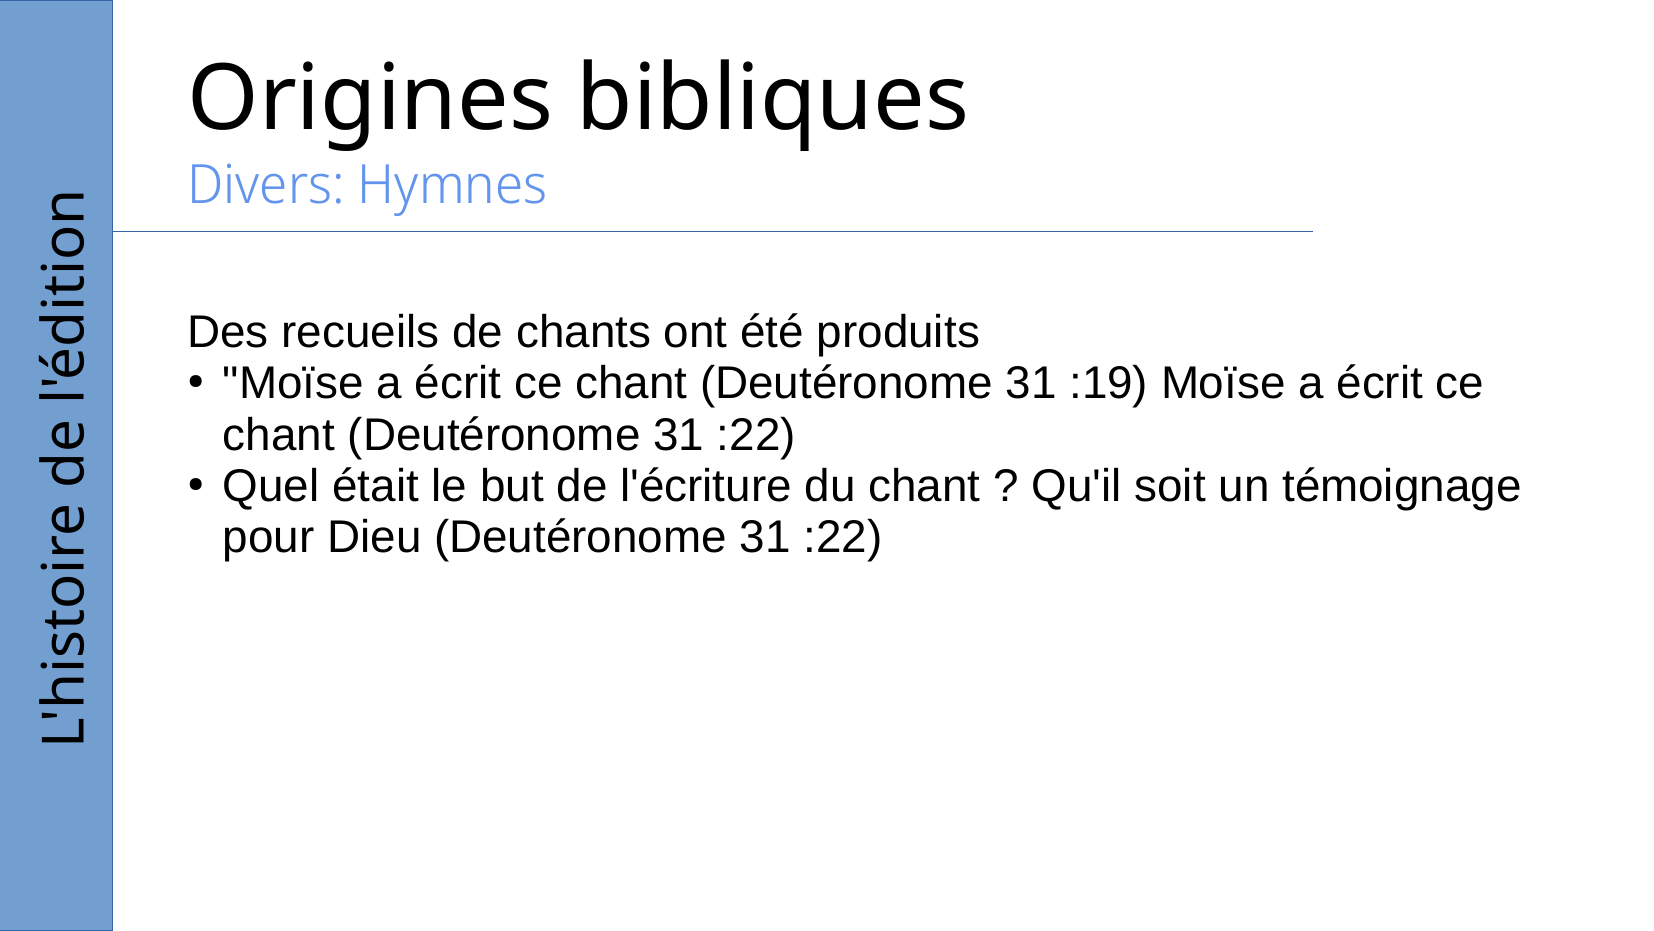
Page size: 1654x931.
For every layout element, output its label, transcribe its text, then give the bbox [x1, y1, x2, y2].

title Divers: Hymnes [187, 125, 1571, 239]
text_box [0, 0, 113, 931]
text_box L'histoire de l'édition [13, 37, 105, 901]
subtitle Des recueils de chants ont été produits "Moïse a écrit ce chant (Deutéronome 31 :19) Moïse a écrit ce chant (Deutéronome 31 :22) Quel était le but de l'écriture du chant ? Qu'il soit un témoignage pour Dieu (Deutéronome 31 :22) [187, 306, 1571, 846]
title Origines bibliques [187, 33, 1571, 125]
